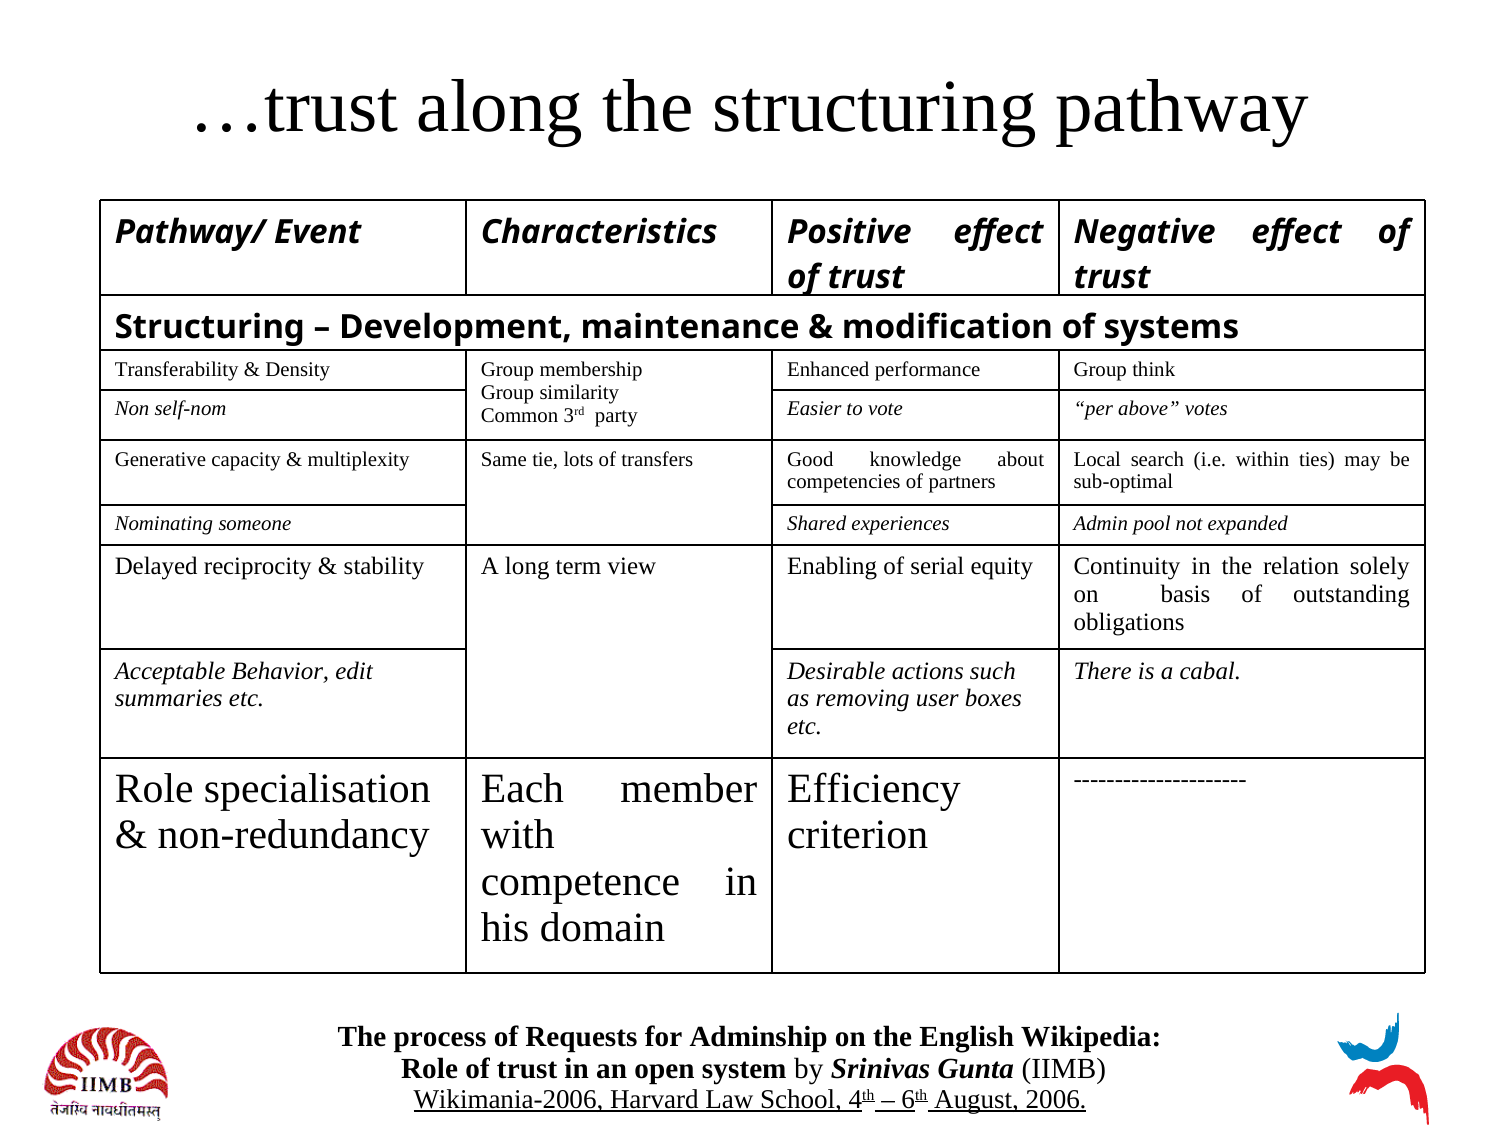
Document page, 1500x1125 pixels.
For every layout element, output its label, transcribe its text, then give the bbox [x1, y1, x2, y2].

text_box Transferability & Density [101, 351, 465, 389]
text_box Desirable actions such as removing user boxes etc. [773, 650, 1058, 757]
text_box Characteristics [467, 201, 771, 294]
text_box Nominating someone [101, 506, 465, 544]
text_box Continuity in the relation solely on basis of outstanding obligations [1060, 546, 1424, 648]
title …trust along the structuring pathway [112, 37, 1388, 176]
text_box Negative effect of trust [1060, 201, 1424, 294]
picture [1337, 1012, 1431, 1125]
text_box There is a cabal. [1060, 650, 1424, 757]
text_box Positive effect of trust [773, 201, 1058, 294]
text_box “per above” votes [1060, 391, 1424, 439]
text_box Easier to vote [773, 391, 1058, 439]
text_box Acceptable Behavior, edit summaries etc. [101, 650, 465, 757]
text_box Generative capacity & multiplexity [101, 441, 465, 504]
text_box Group membership Group similarity Common 3rd party [467, 351, 771, 439]
text_box Structuring – Development, maintenance & modification of systems [101, 296, 1424, 349]
text_box Group think [1060, 351, 1424, 389]
text_box --------------------- [1060, 759, 1424, 972]
text_box Delayed reciprocity & stability [101, 546, 465, 648]
text_box Each member with competence in his domain [467, 759, 771, 972]
text_box Local search (i.e. within ties) may be sub-optimal [1060, 441, 1424, 504]
text_box Good knowledge about competencies of partners [773, 441, 1058, 504]
text_box Admin pool not expanded [1060, 506, 1424, 544]
text_box A long term view [467, 546, 771, 757]
text_box Role specialisation & non-redundancy [101, 759, 465, 972]
text_box Efficiency criterion [773, 759, 1058, 972]
text_box Pathway/ Event [101, 201, 465, 294]
text_box Non self-nom [101, 391, 465, 439]
text_box Same tie, lots of transfers [467, 441, 771, 544]
text_box Enabling of serial equity [773, 546, 1058, 648]
text_box Enhanced performance [773, 351, 1058, 389]
text_box Shared experiences [773, 506, 1058, 544]
